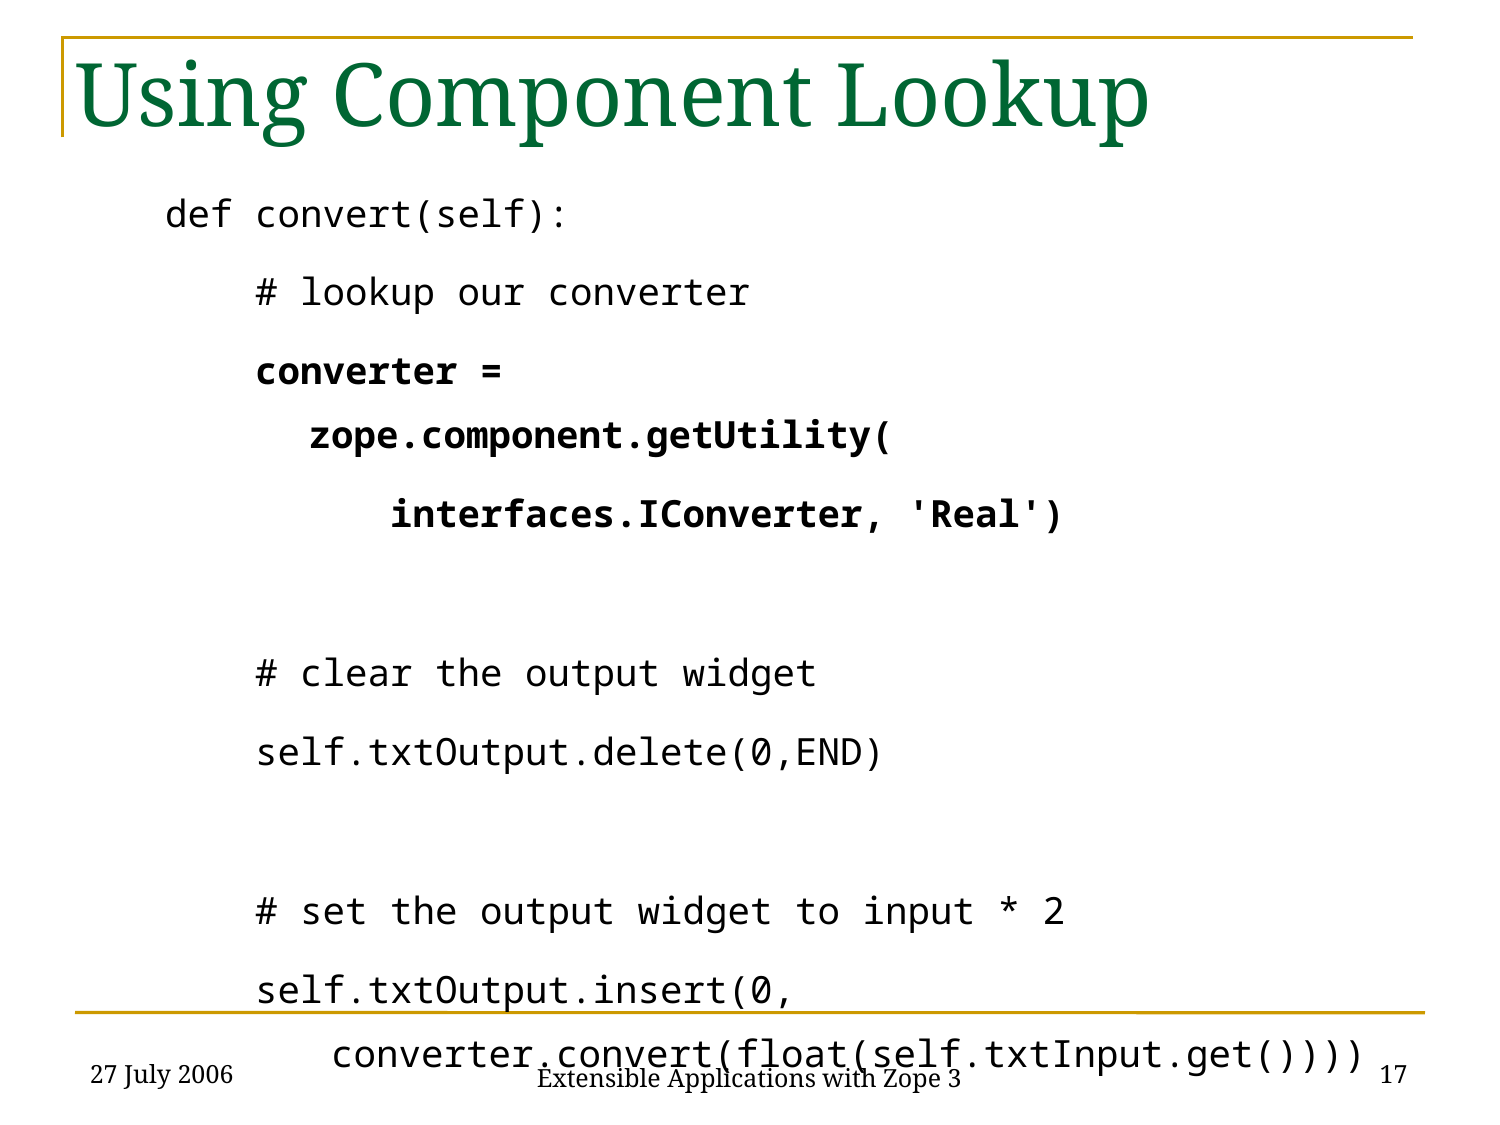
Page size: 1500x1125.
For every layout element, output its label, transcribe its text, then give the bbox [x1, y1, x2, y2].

list def convert(self): # lookup our converter converter = zope.component.getUtility( interfaces.IConverter, 'Real') # clear the output widget self.txtOutput.delete(0,END) # set the output widget to input * 2 self.txtOutput.insert(0, converter.convert(float(self.txtInput.get()))) [74, 187, 1423, 1066]
title Using Component Lookup [74, 45, 1423, 151]
